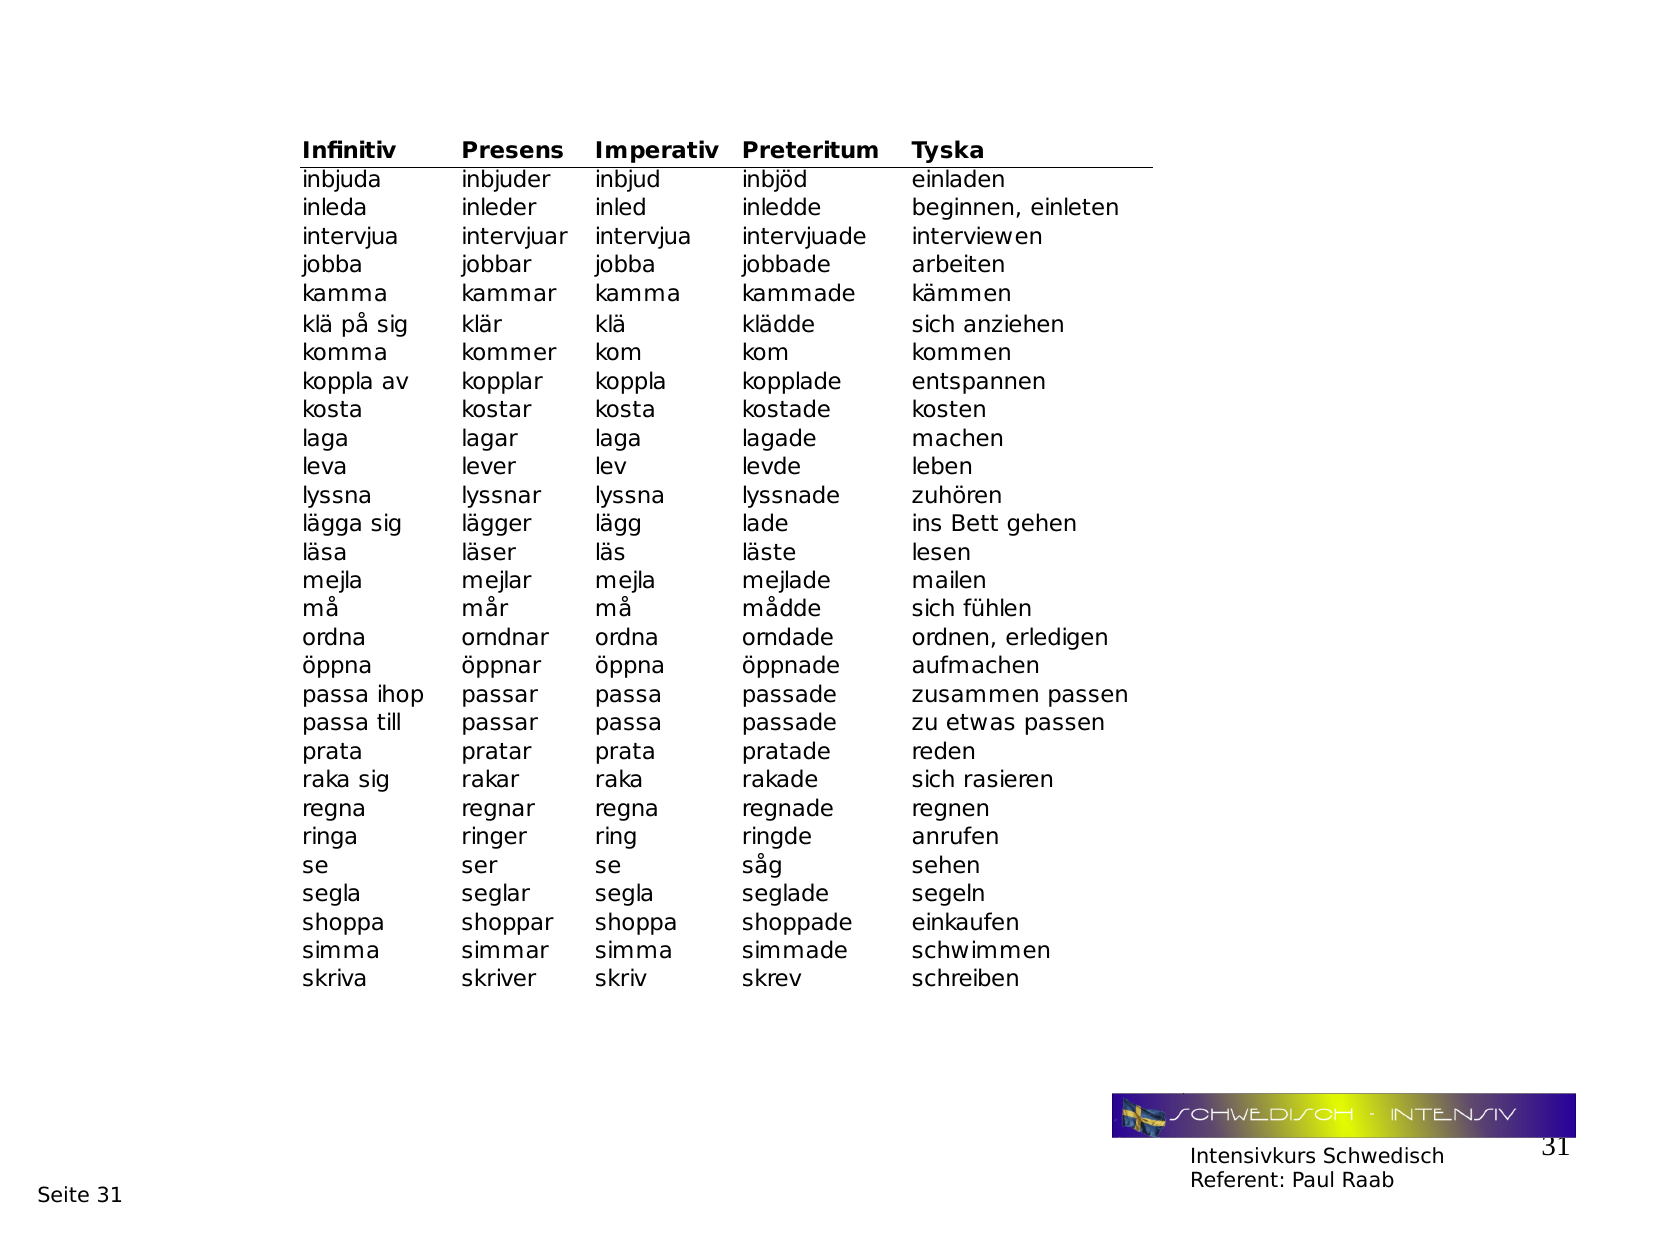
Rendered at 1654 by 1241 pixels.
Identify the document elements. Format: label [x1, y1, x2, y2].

picture [1112, 1093, 1576, 1138]
chart [300, 112, 1156, 1051]
